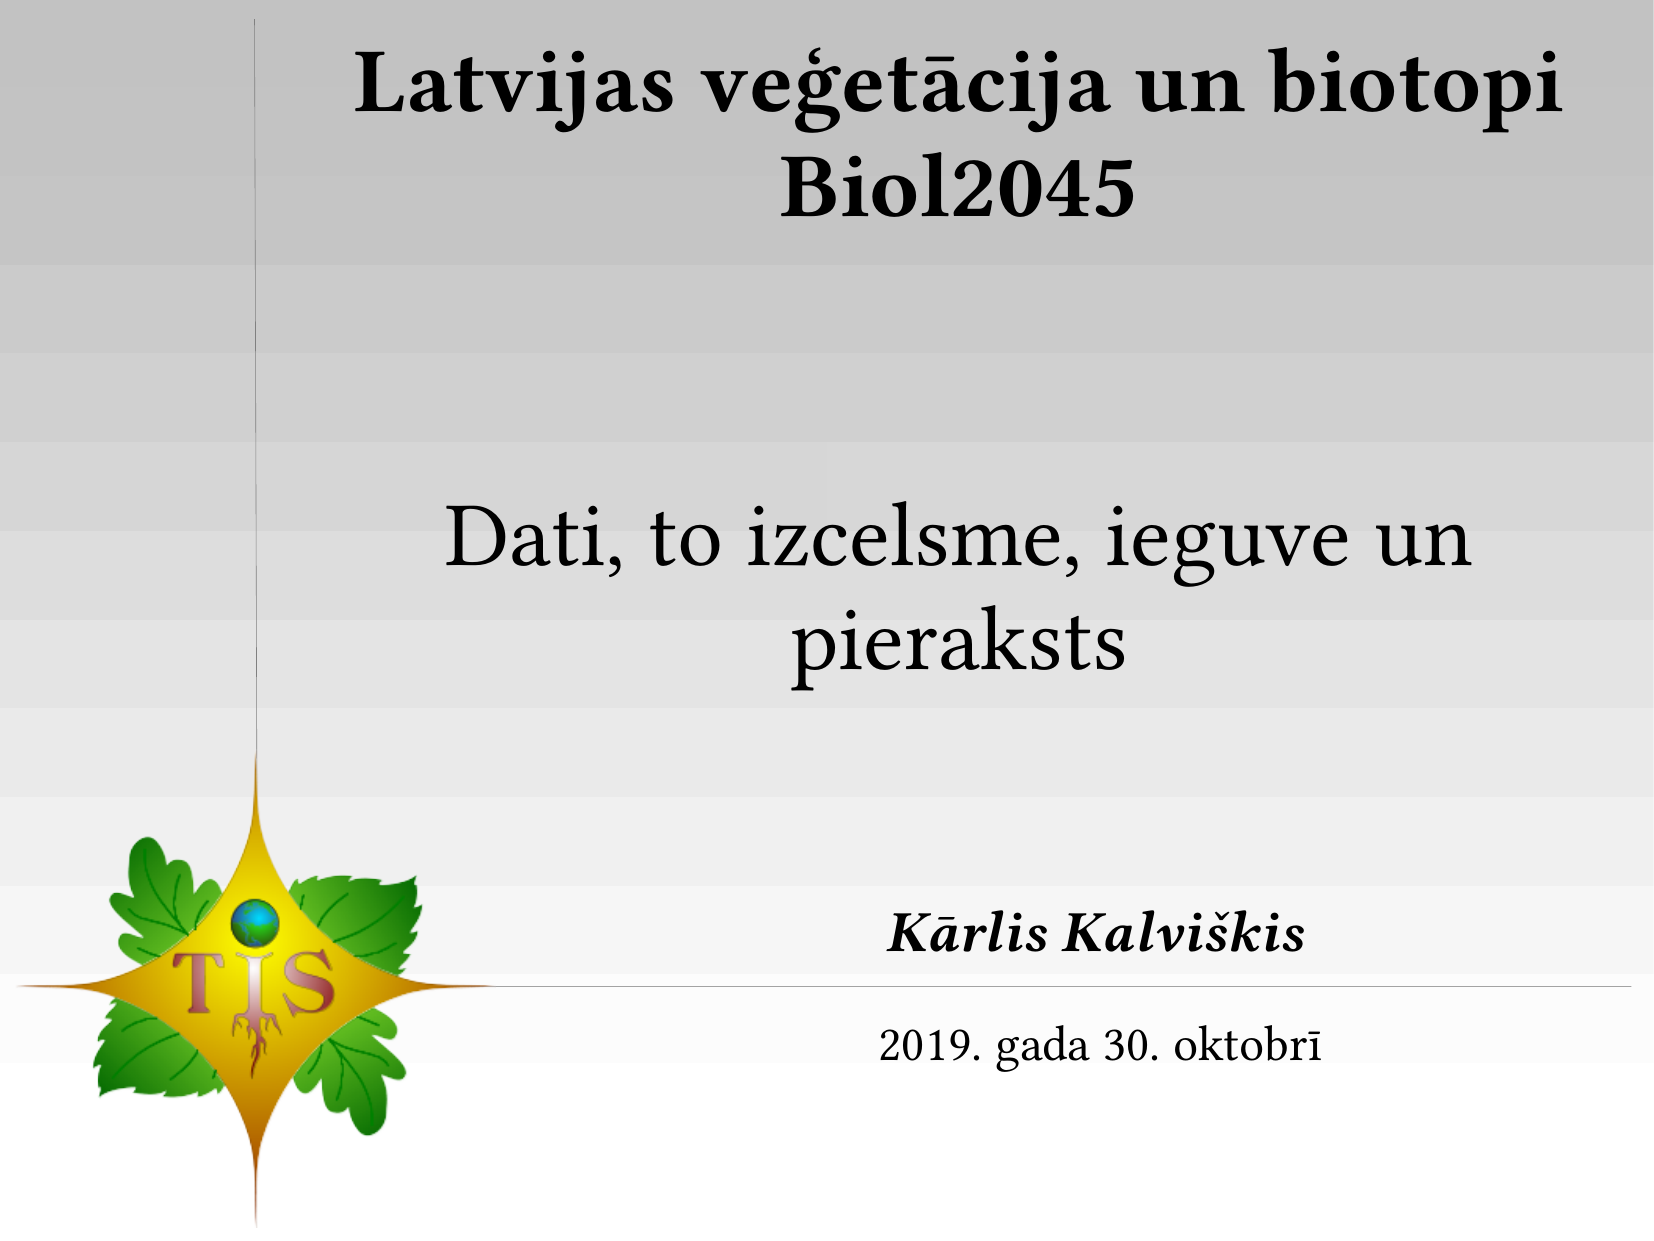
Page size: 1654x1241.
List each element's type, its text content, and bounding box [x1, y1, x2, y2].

text_box Kārlis Kalviškis [534, 899, 1654, 966]
title Dati, to izcelsme, ieguve un pieraksts [295, 314, 1625, 861]
picture [0, 0, 1654, 1241]
list 2019. gada 30. oktobrī [476, 1015, 1654, 1241]
